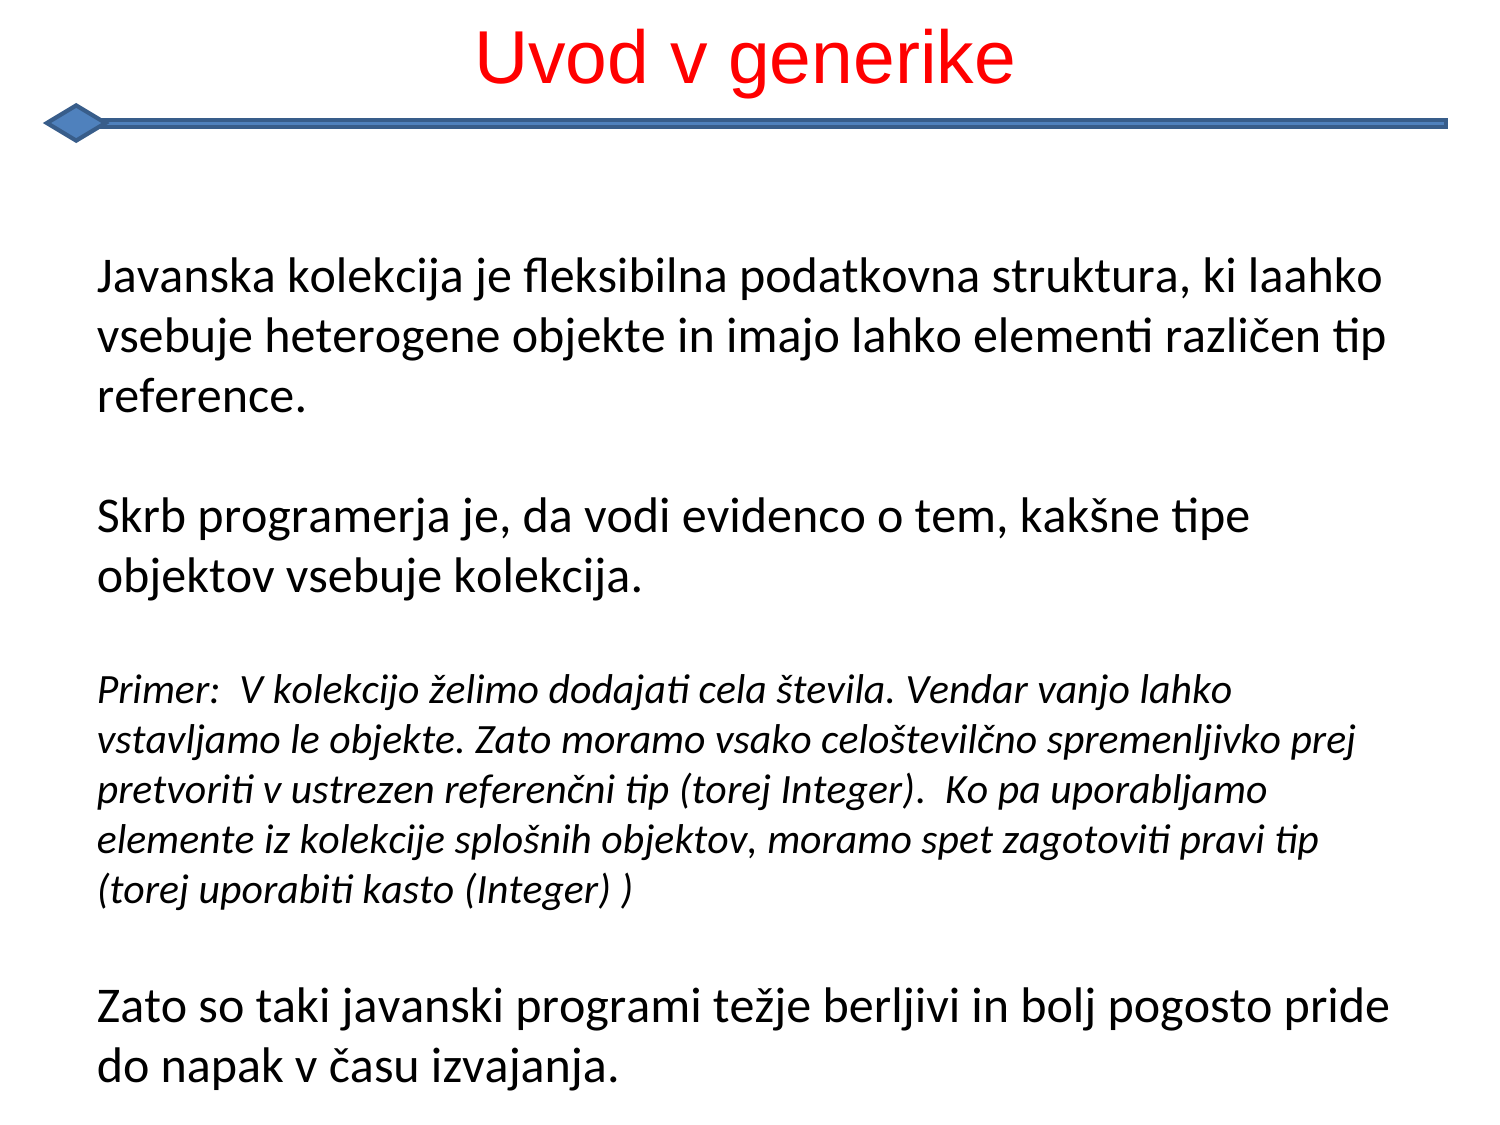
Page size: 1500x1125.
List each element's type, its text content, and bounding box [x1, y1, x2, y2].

text_box Javanska kolekcija je fleksibilna podatkovna struktura, ki laahko vsebuje heterogene objekte in imajo lahko elementi različen tip reference. Skrb programerja je, da vodi evidenco o tem, kakšne tipe objektov vsebuje kolekcija. Primer: V kolekcijo želimo dodajati cela števila. Vendar vanjo lahko vstavljamo le objekte. Zato moramo vsako celoštevilčno spremenljivko prej pretvoriti v ustrezen referenčni tip (torej Integer). Ko pa uporabljamo elemente iz kolekcije splošnih objektov, moramo spet zagotoviti pravi tip (torej uporabiti kasto (Integer) ) Zato so taki javanski programi težje berljivi in bolj pogosto pride do napak v času izvajanja. [82, 234, 1430, 1125]
title Uvod v generike [70, 0, 1421, 108]
